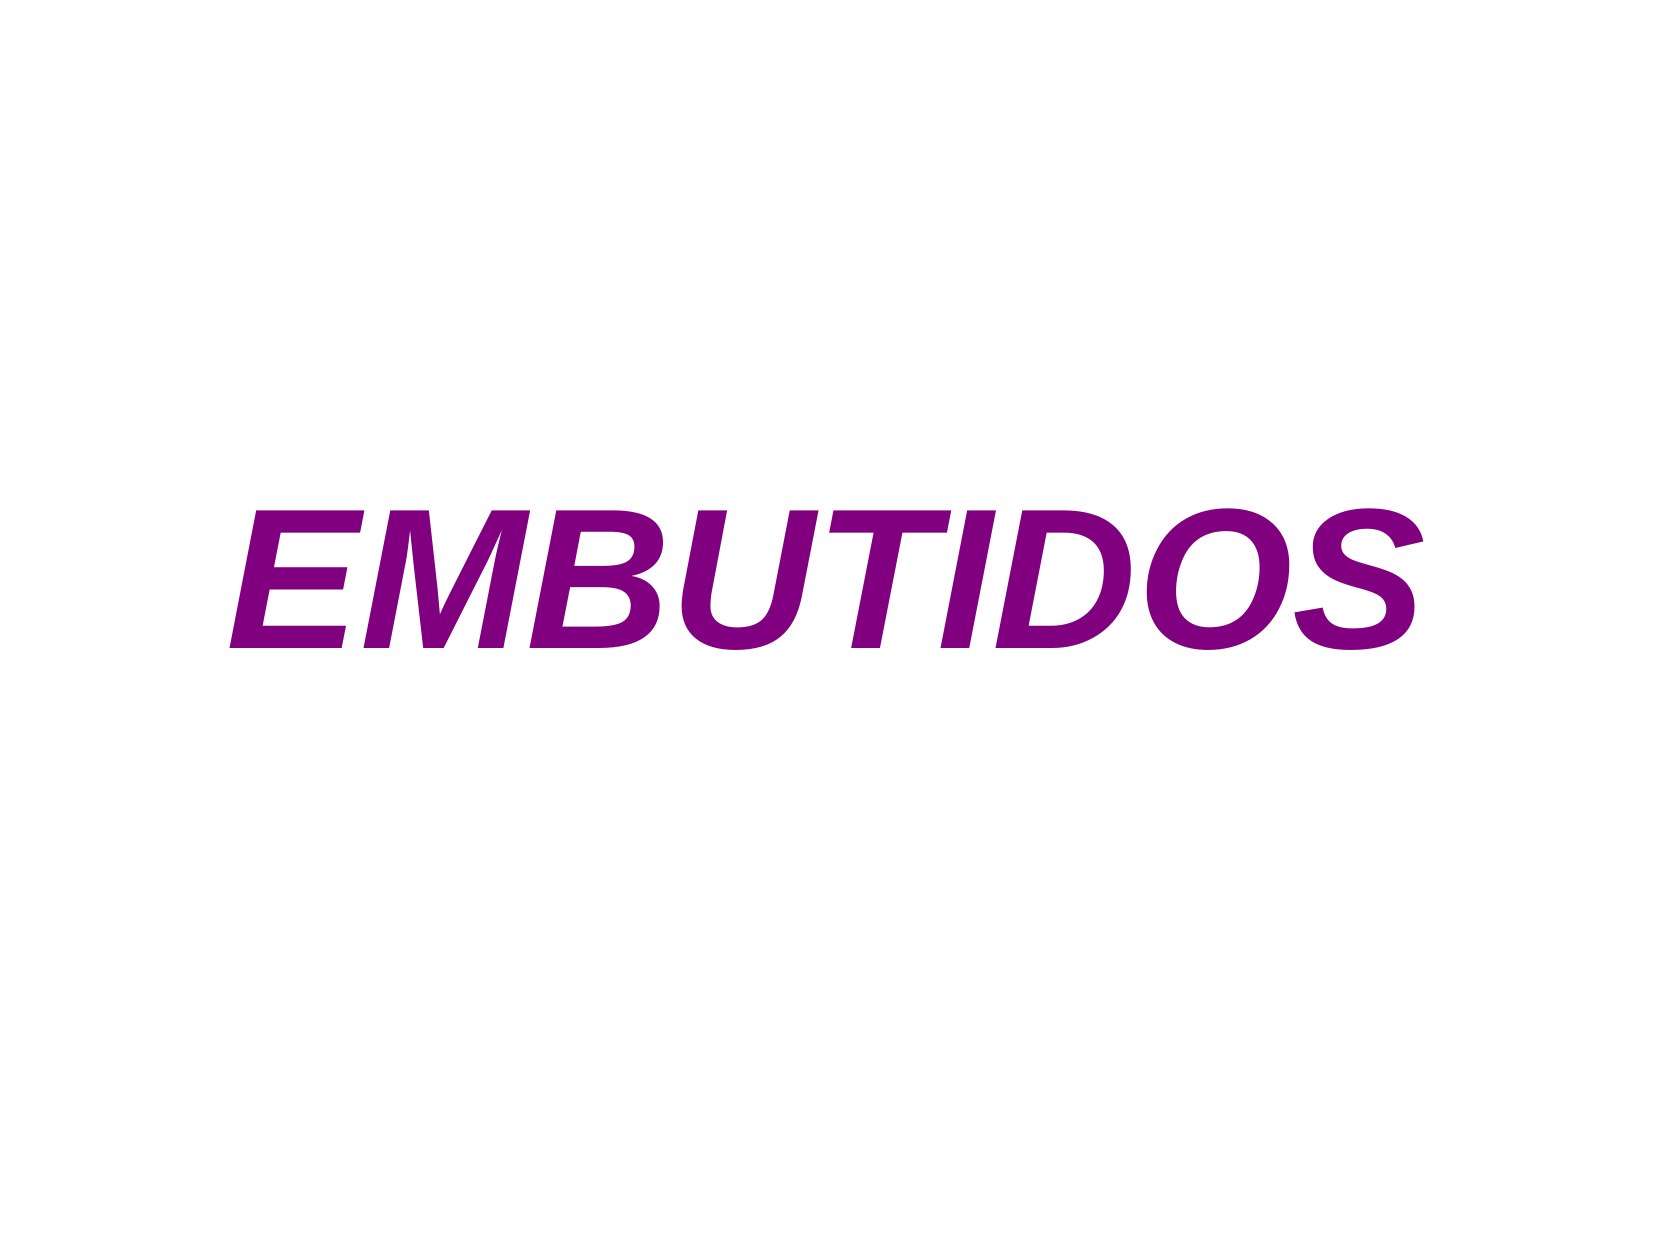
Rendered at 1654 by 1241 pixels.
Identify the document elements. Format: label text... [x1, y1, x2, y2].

subtitle EMBUTIDOS [82, 56, 1571, 1102]
